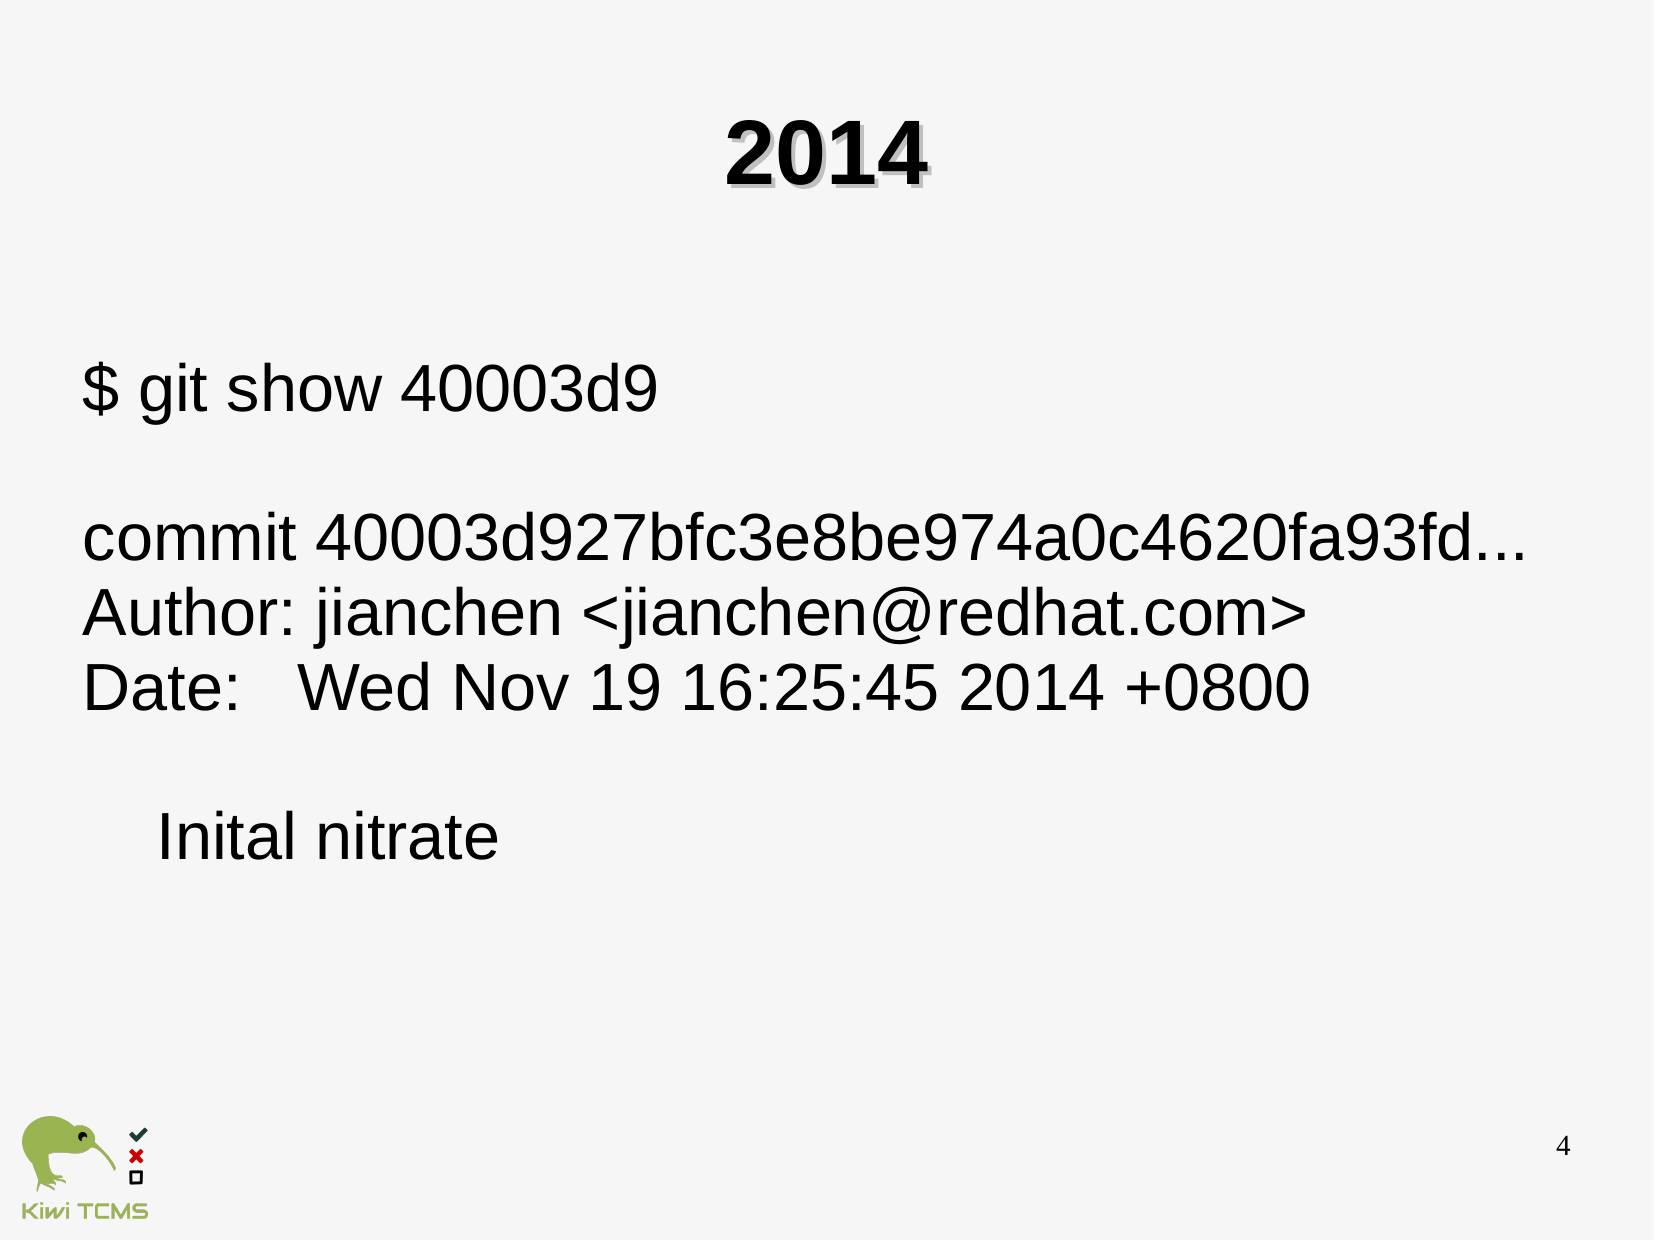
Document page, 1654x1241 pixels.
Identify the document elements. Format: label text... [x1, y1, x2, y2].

subtitle $ git show 40003d9 commit 40003d927bfc3e8be974a0c4620fa93fd... Author: jianchen <jianchen@redhat.com> Date: Wed Nov 19 16:25:45 2014 +0800 Inital nitrate [82, 263, 1571, 1036]
picture [22, 1116, 148, 1219]
title 2014 [82, 49, 1571, 257]
